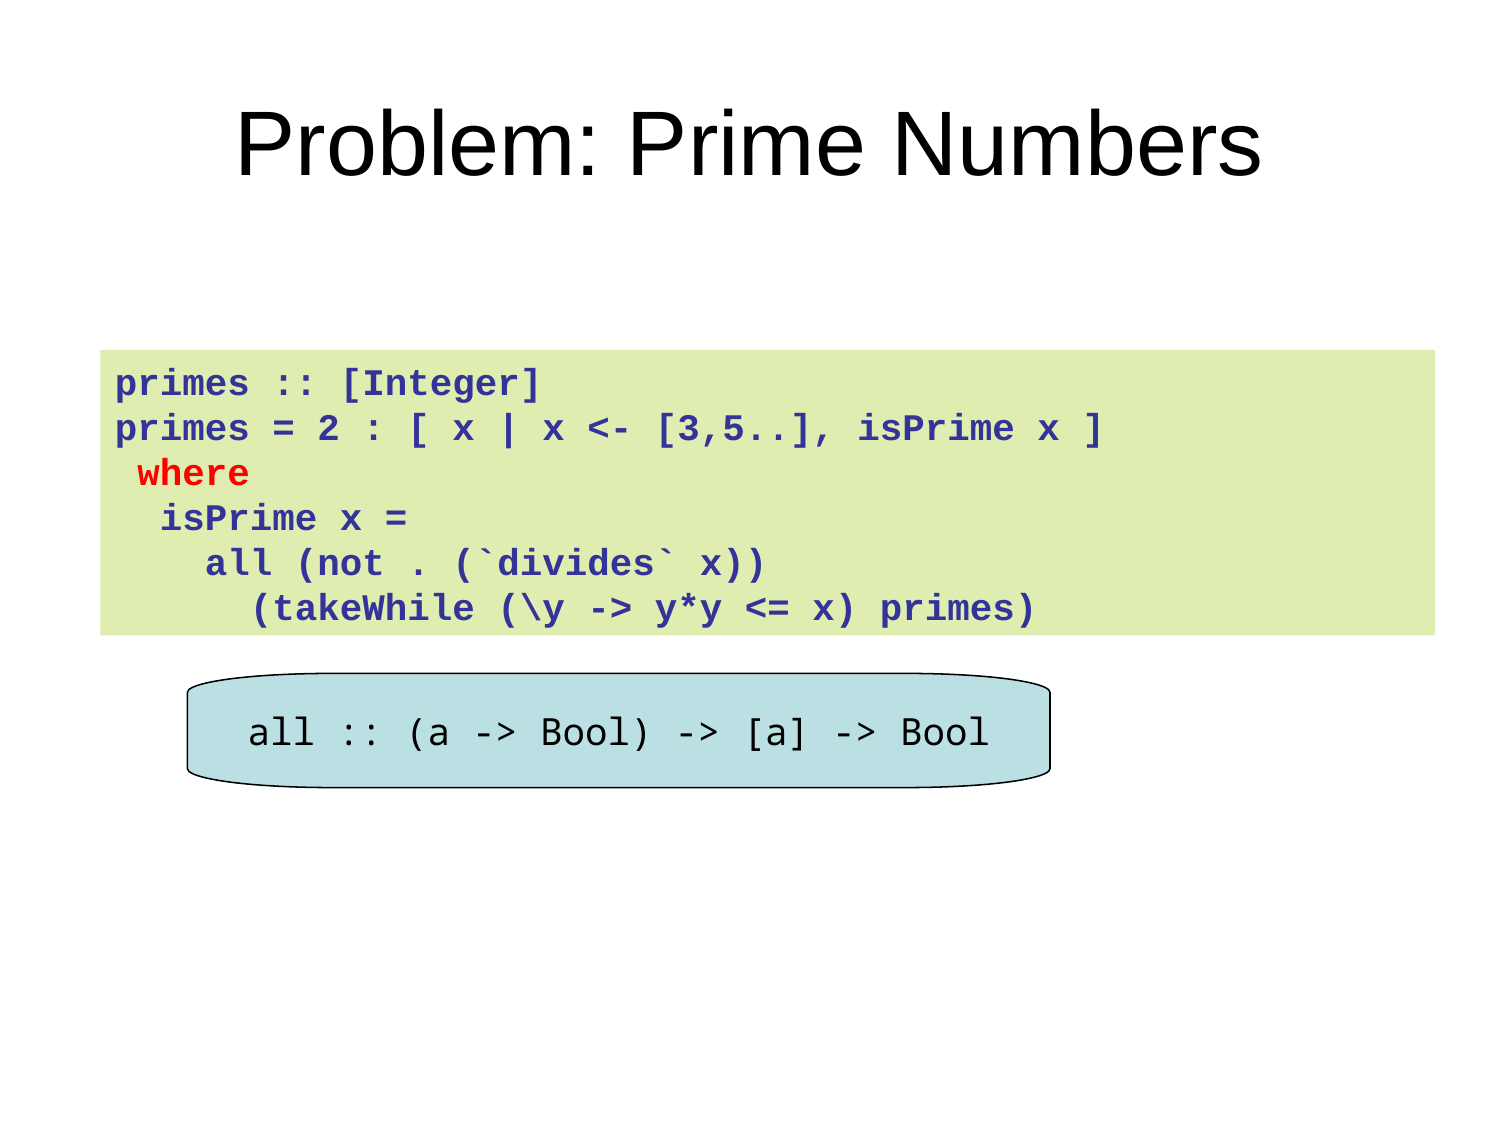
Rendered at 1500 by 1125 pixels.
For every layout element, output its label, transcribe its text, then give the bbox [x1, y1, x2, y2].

text_box all :: (a -> Bool) -> [a] -> Bool [187, 673, 1051, 788]
title Problem: Prime Numbers [75, 45, 1426, 233]
text_box primes :: [Integer] primes = 2 : [ x | x <- [3,5..], isPrime x ] where isPrime x = all (not . (`divides` x)) (takeWhile (\y -> y*y <= x) primes) [100, 349, 1436, 636]
